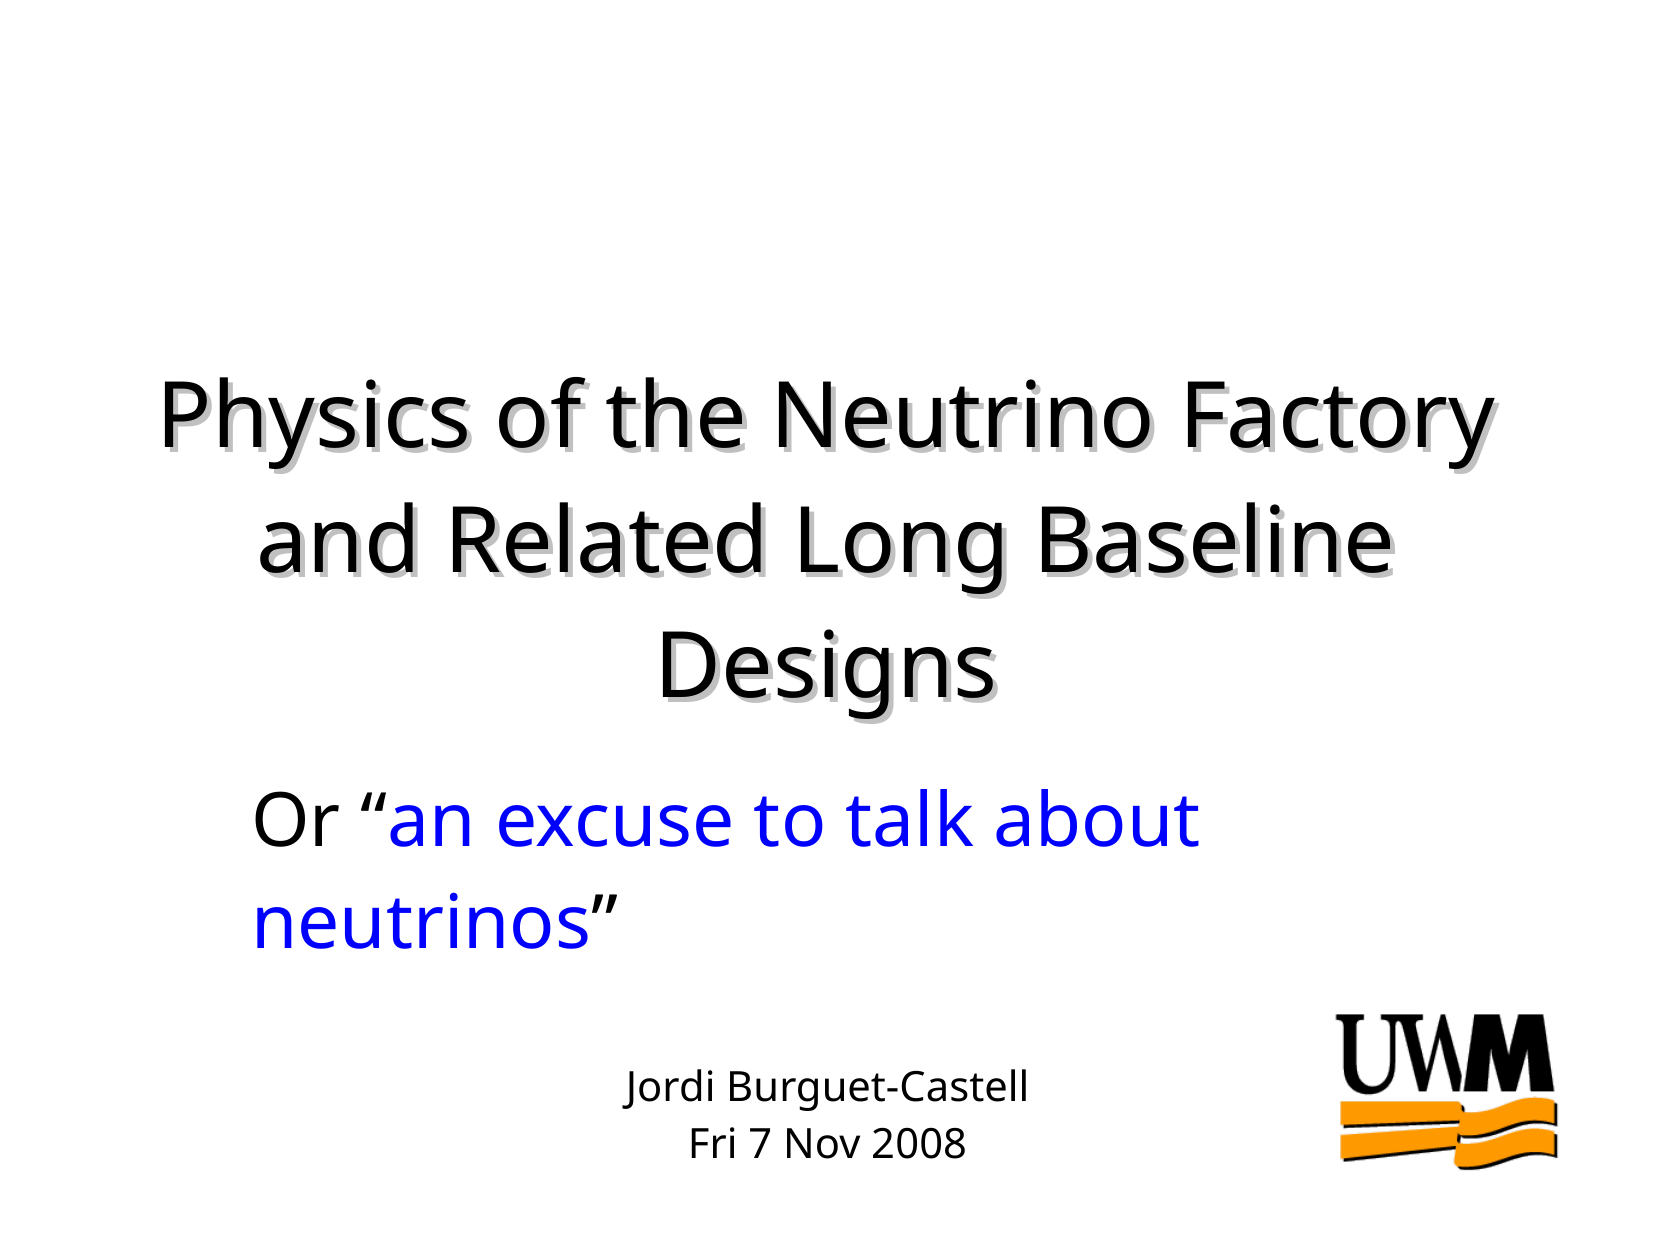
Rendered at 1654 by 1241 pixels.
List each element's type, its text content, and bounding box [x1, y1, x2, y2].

text_box Jordi Burguet-Castell Fri 7 Nov 2008 [611, 1049, 1031, 1165]
text_box Or “an excuse to talk about neutrinos” [236, 759, 1429, 858]
title Physics of the Neutrino Factory and Related Long Baseline Designs [82, 426, 1571, 648]
picture [1309, 1001, 1586, 1180]
